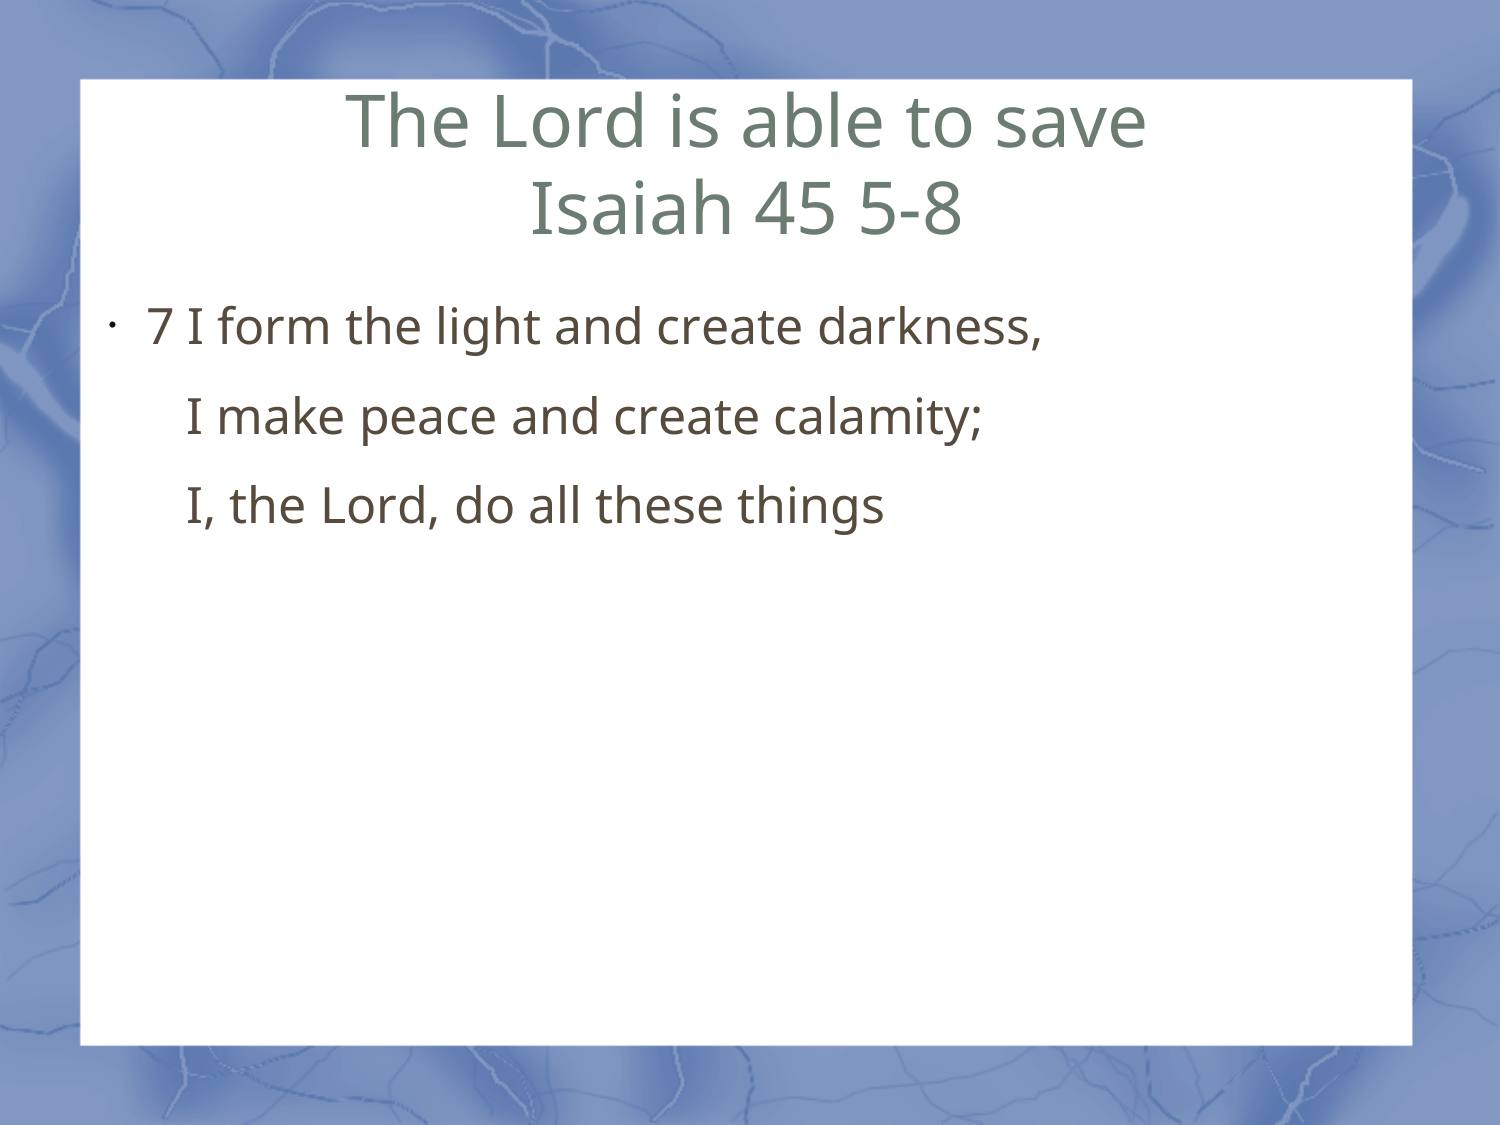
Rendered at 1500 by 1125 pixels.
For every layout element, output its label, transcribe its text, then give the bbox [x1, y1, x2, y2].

list 7 I form the light and create darkness, I make peace and create calamity; I, the Lord, do all these things [75, 287, 1425, 1005]
picture [0, 0, 1500, 1125]
title The Lord is able to save Isaiah 45 5-8 [69, 66, 1425, 238]
